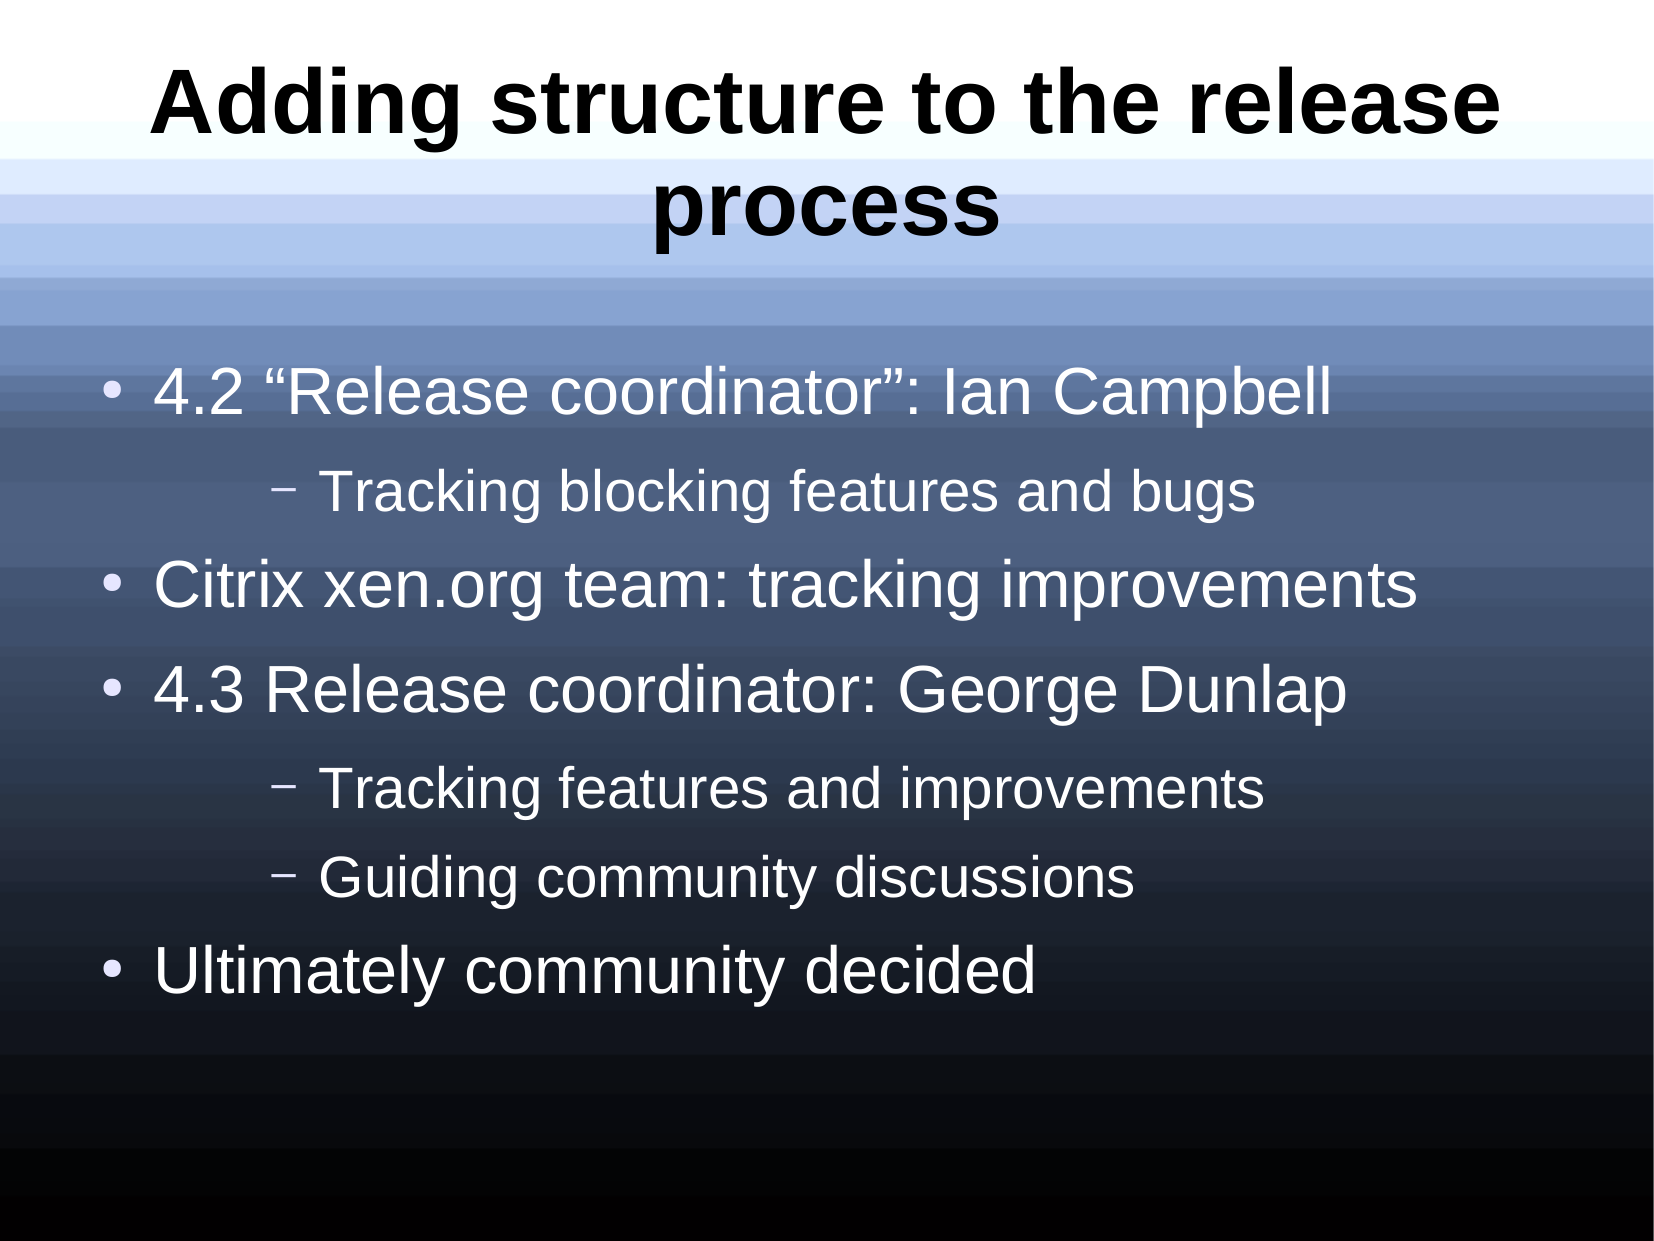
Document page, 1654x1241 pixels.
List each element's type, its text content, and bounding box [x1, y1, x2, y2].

title Adding structure to the release process [82, 49, 1571, 257]
list 4.2 “Release coordinator”: Ian Campbell Tracking blocking features and bugs Citrix xen.org team: tracking improvements 4.3 Release coordinator: George Dunlap Tracking features and improvements Guiding community discussions Ultimately community decided [82, 354, 1571, 1074]
picture [0, 0, 1654, 1241]
